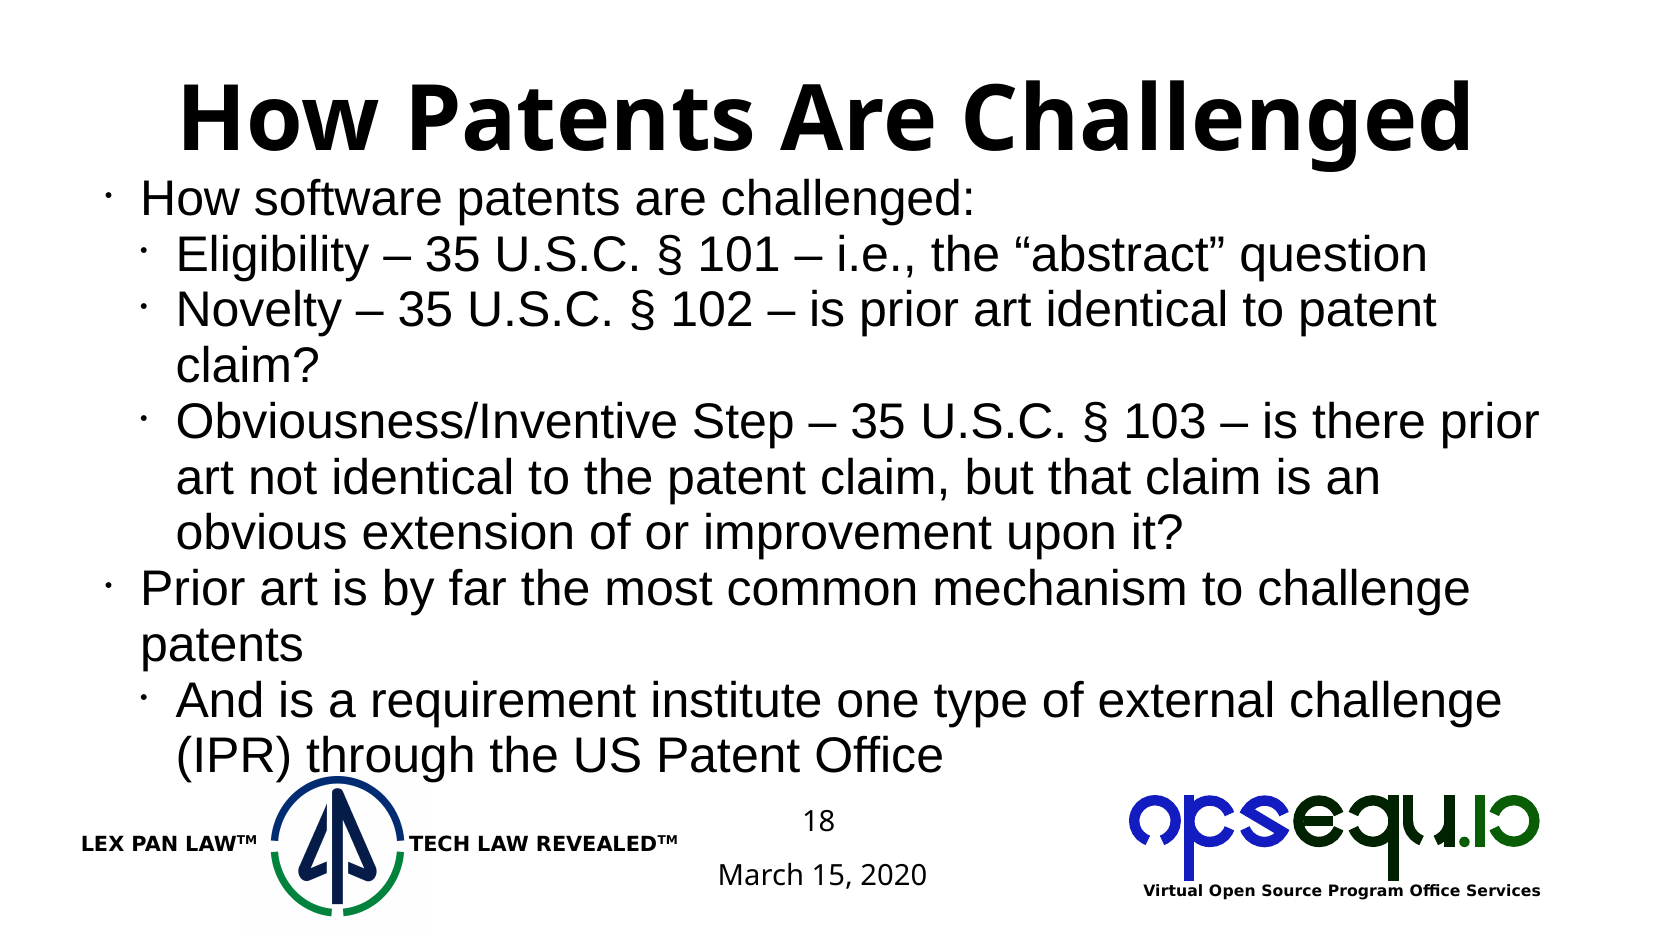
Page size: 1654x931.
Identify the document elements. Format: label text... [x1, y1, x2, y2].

title How Patents Are Challenged [82, 37, 1571, 193]
text_box How software patents are challenged: Eligibility – 35 U.S.C. § 101 – i.e., the “abstract” question Novelty – 35 U.S.C. § 102 – is prior art identical to patent claim? Obviousness/Inventive Step – 35 U.S.C. § 103 – is there prior art not identical to the patent claim, but that claim is an obvious extension of or improvement upon it? Prior art is by far the most common mechanism to challenge patents And is a requirement institute one type of external challenge (IPR) through the US Patent Office [90, 162, 1561, 791]
picture [240, 791, 433, 931]
